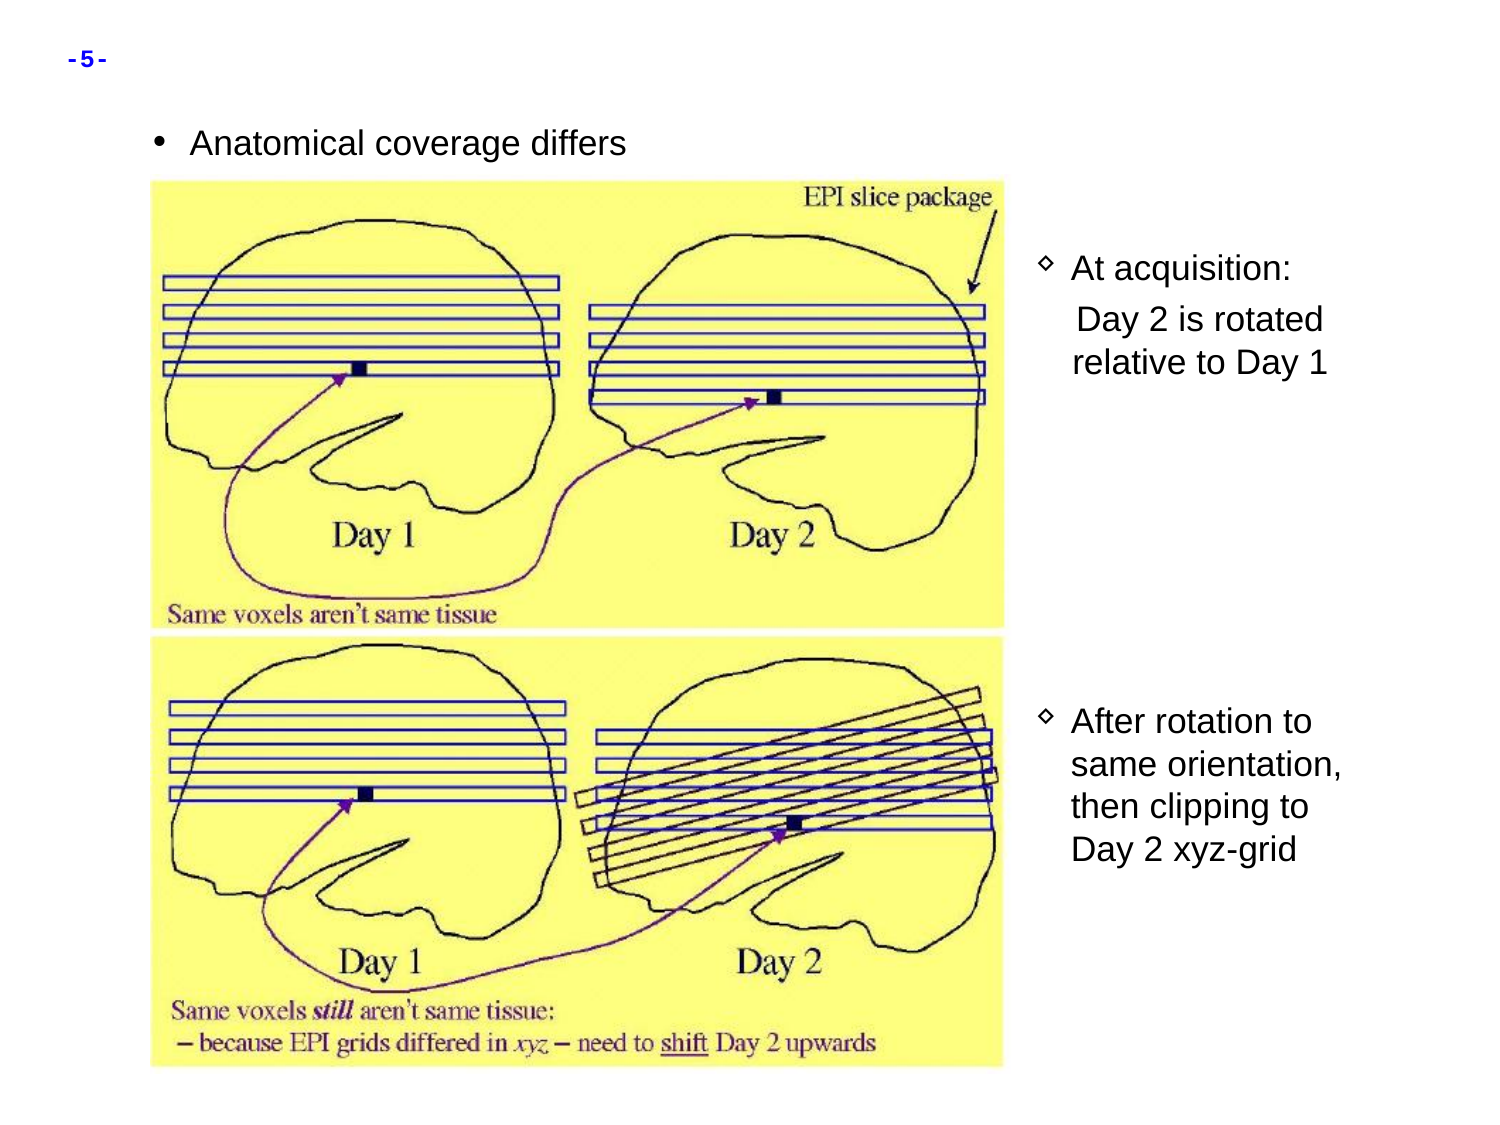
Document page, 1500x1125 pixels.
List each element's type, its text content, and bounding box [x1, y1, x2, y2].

text_box At acquisition: Day 2 is rotated relative to Day 1 After rotation to same orientation, then clipping to Day 2 xyz-grid [964, 237, 1388, 877]
picture [150, 174, 1013, 1074]
text_box Anatomical coverage differs [137, 112, 1463, 176]
